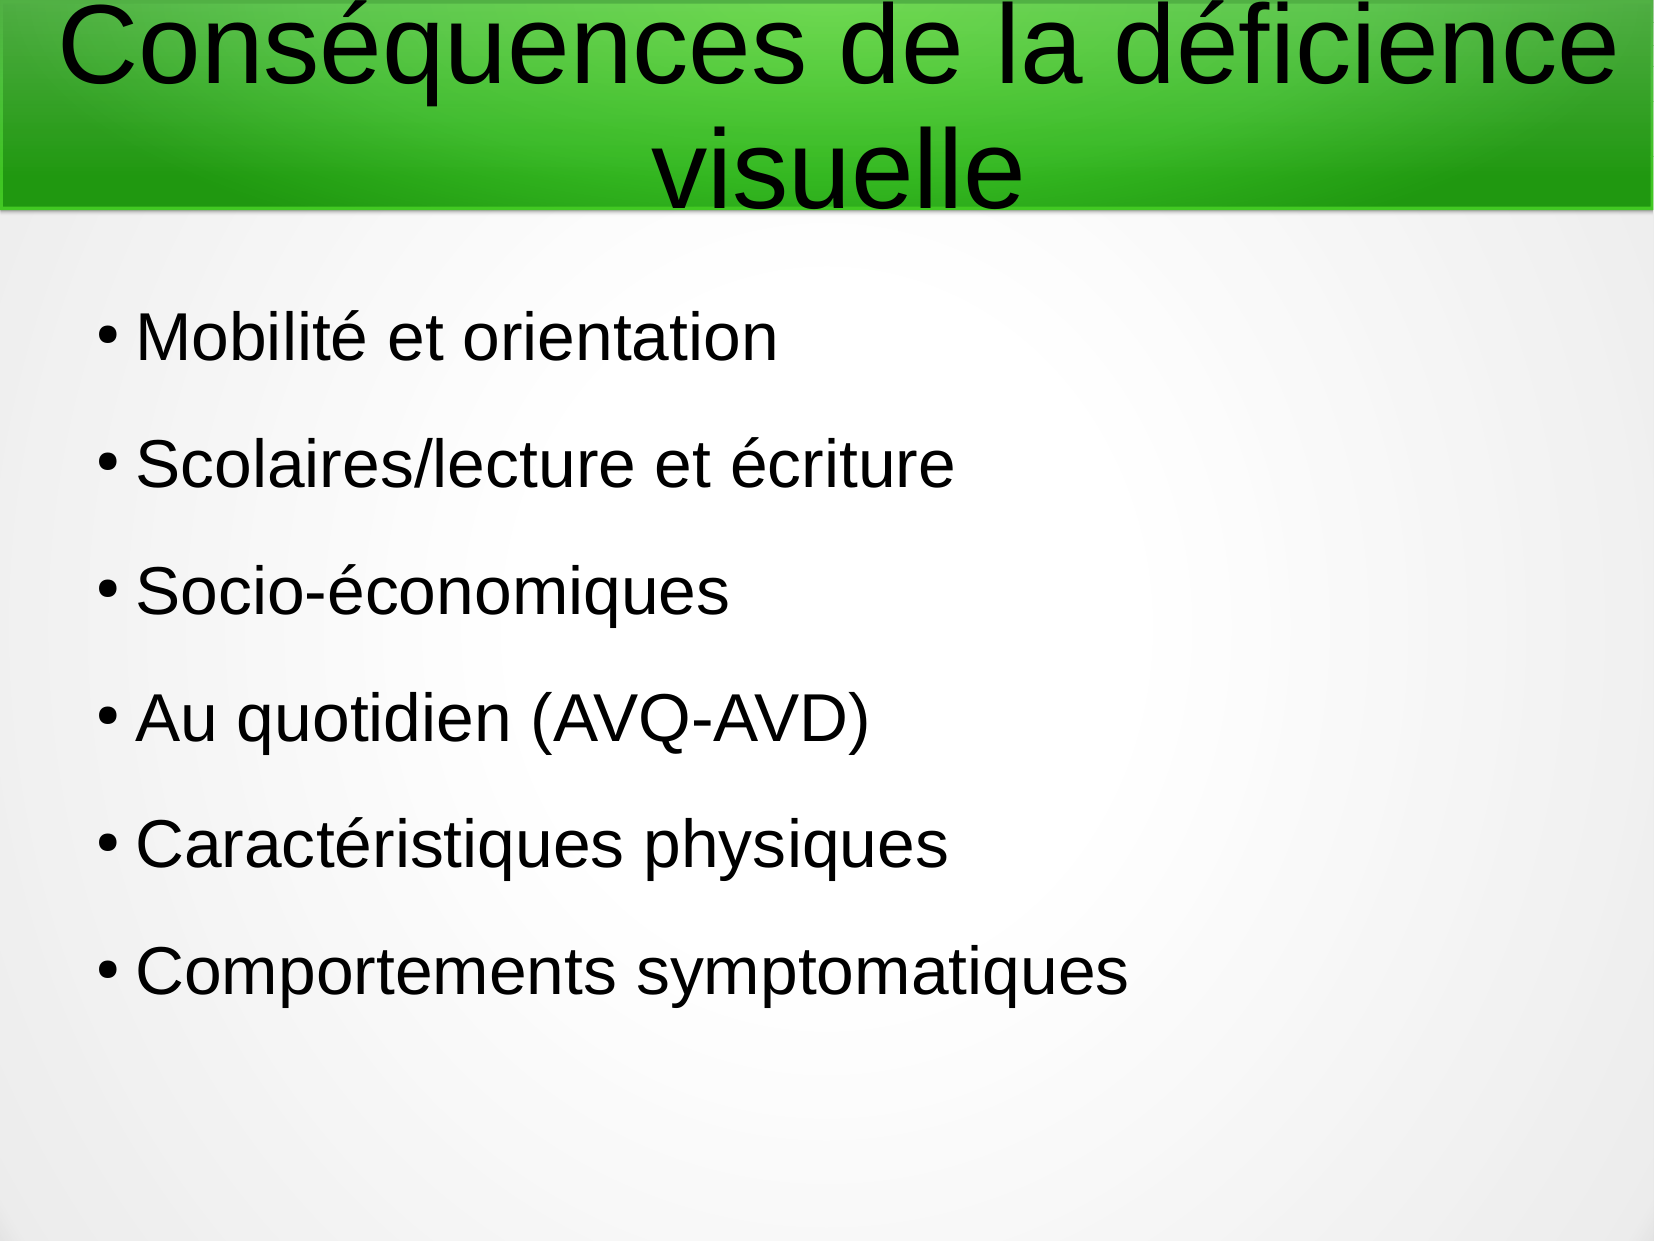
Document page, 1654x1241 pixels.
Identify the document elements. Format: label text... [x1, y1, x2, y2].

list Mobilité et orientation Scolaires/lecture et écriture Socio-économiques Au quotidien (AVQ-AVD) Caractéristiques physiques Comportements symptomatiques [82, 299, 1571, 1019]
title Conséquences de la déficience visuelle [35, 0, 1642, 378]
